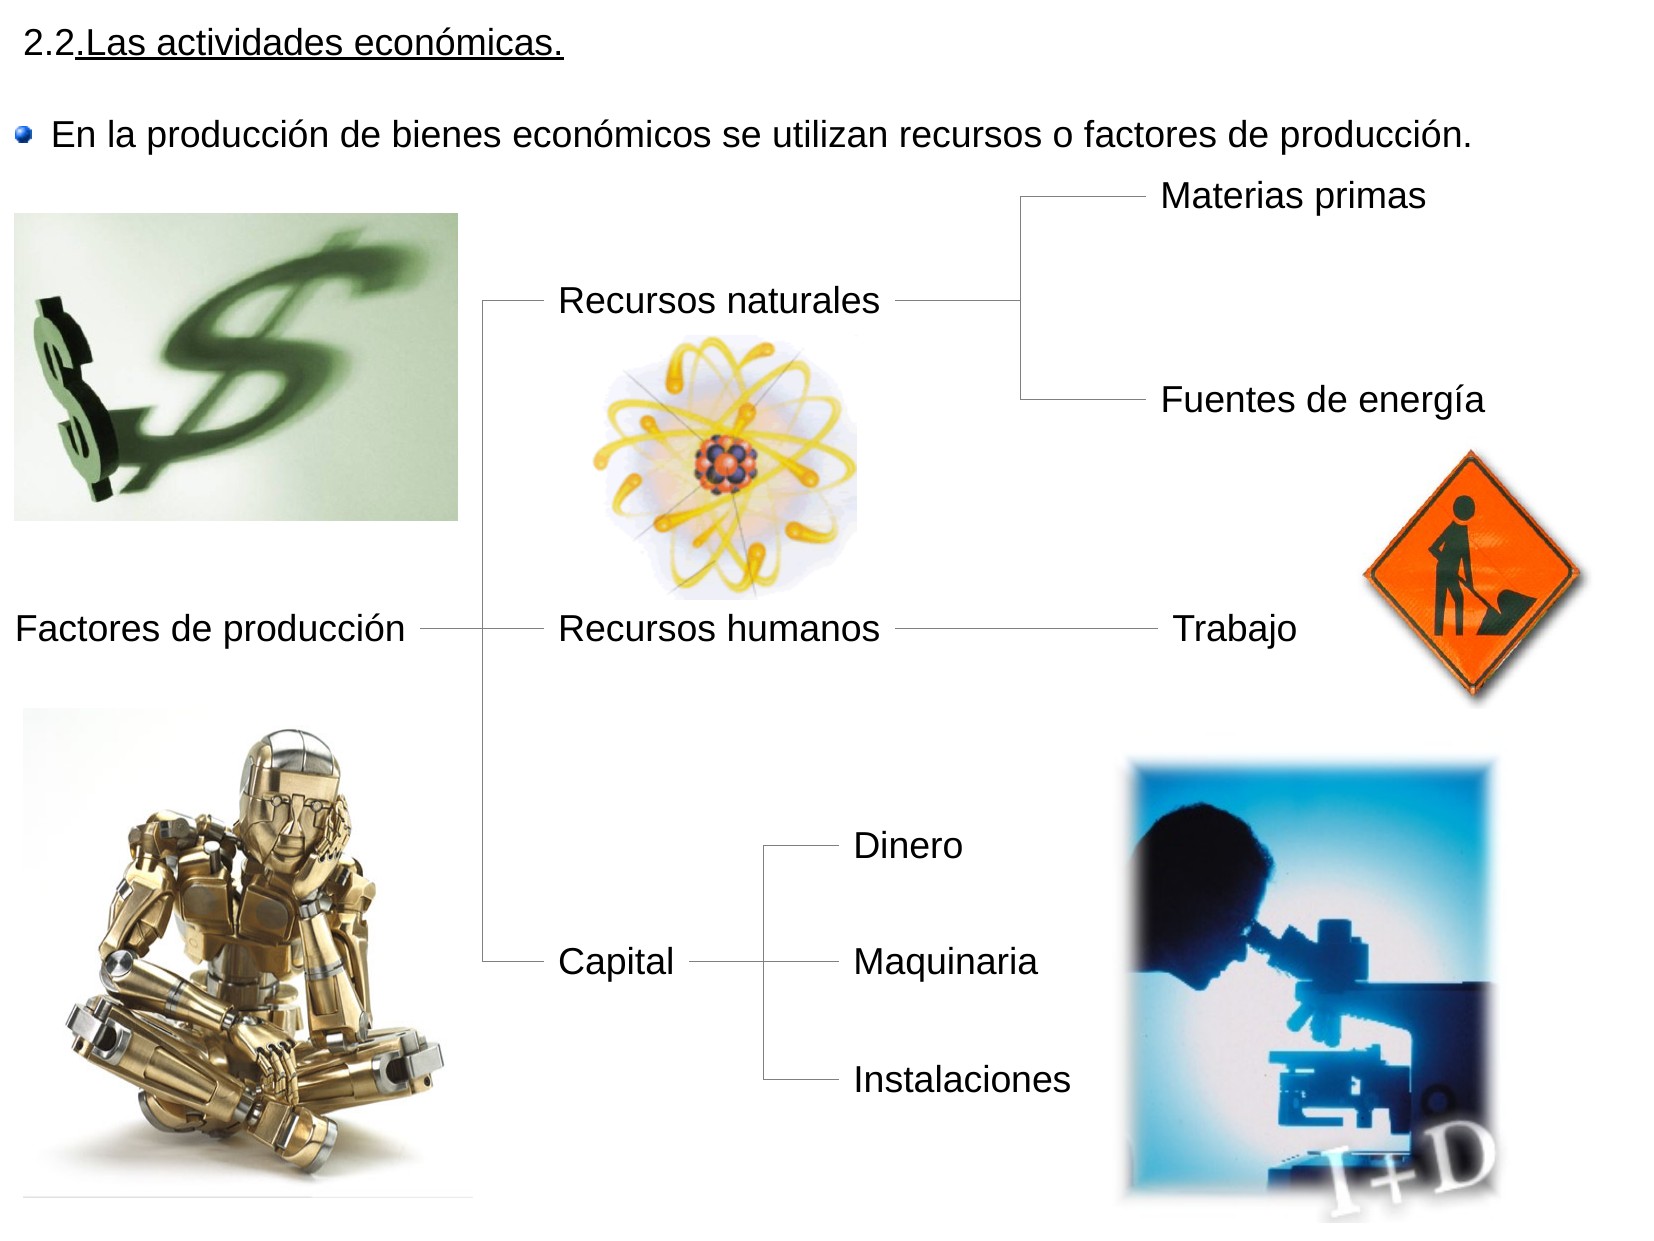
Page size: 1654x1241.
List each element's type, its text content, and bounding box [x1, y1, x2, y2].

text_box Recursos humanos [543, 599, 896, 657]
text_box Capital [543, 933, 690, 990]
text_box 2.2.Las actividades económicas. [8, 14, 579, 71]
text_box Instalaciones [838, 1051, 1087, 1108]
text_box Trabajo [1157, 599, 1312, 657]
text_box Fuentes de energía [1145, 370, 1501, 428]
text_box En la producción de bienes económicos se utilizan recursos o factores de producción. [0, 106, 1489, 164]
text_box Recursos naturales [543, 271, 896, 329]
picture [14, 213, 458, 521]
picture [23, 708, 473, 1198]
text_box Maquinaria [838, 933, 1053, 990]
text_box Dinero [838, 817, 979, 875]
picture [1098, 732, 1524, 1223]
picture [1312, 436, 1630, 709]
text_box Materias primas [1145, 167, 1442, 225]
text_box Factores de producción [0, 599, 421, 657]
picture [590, 335, 857, 600]
